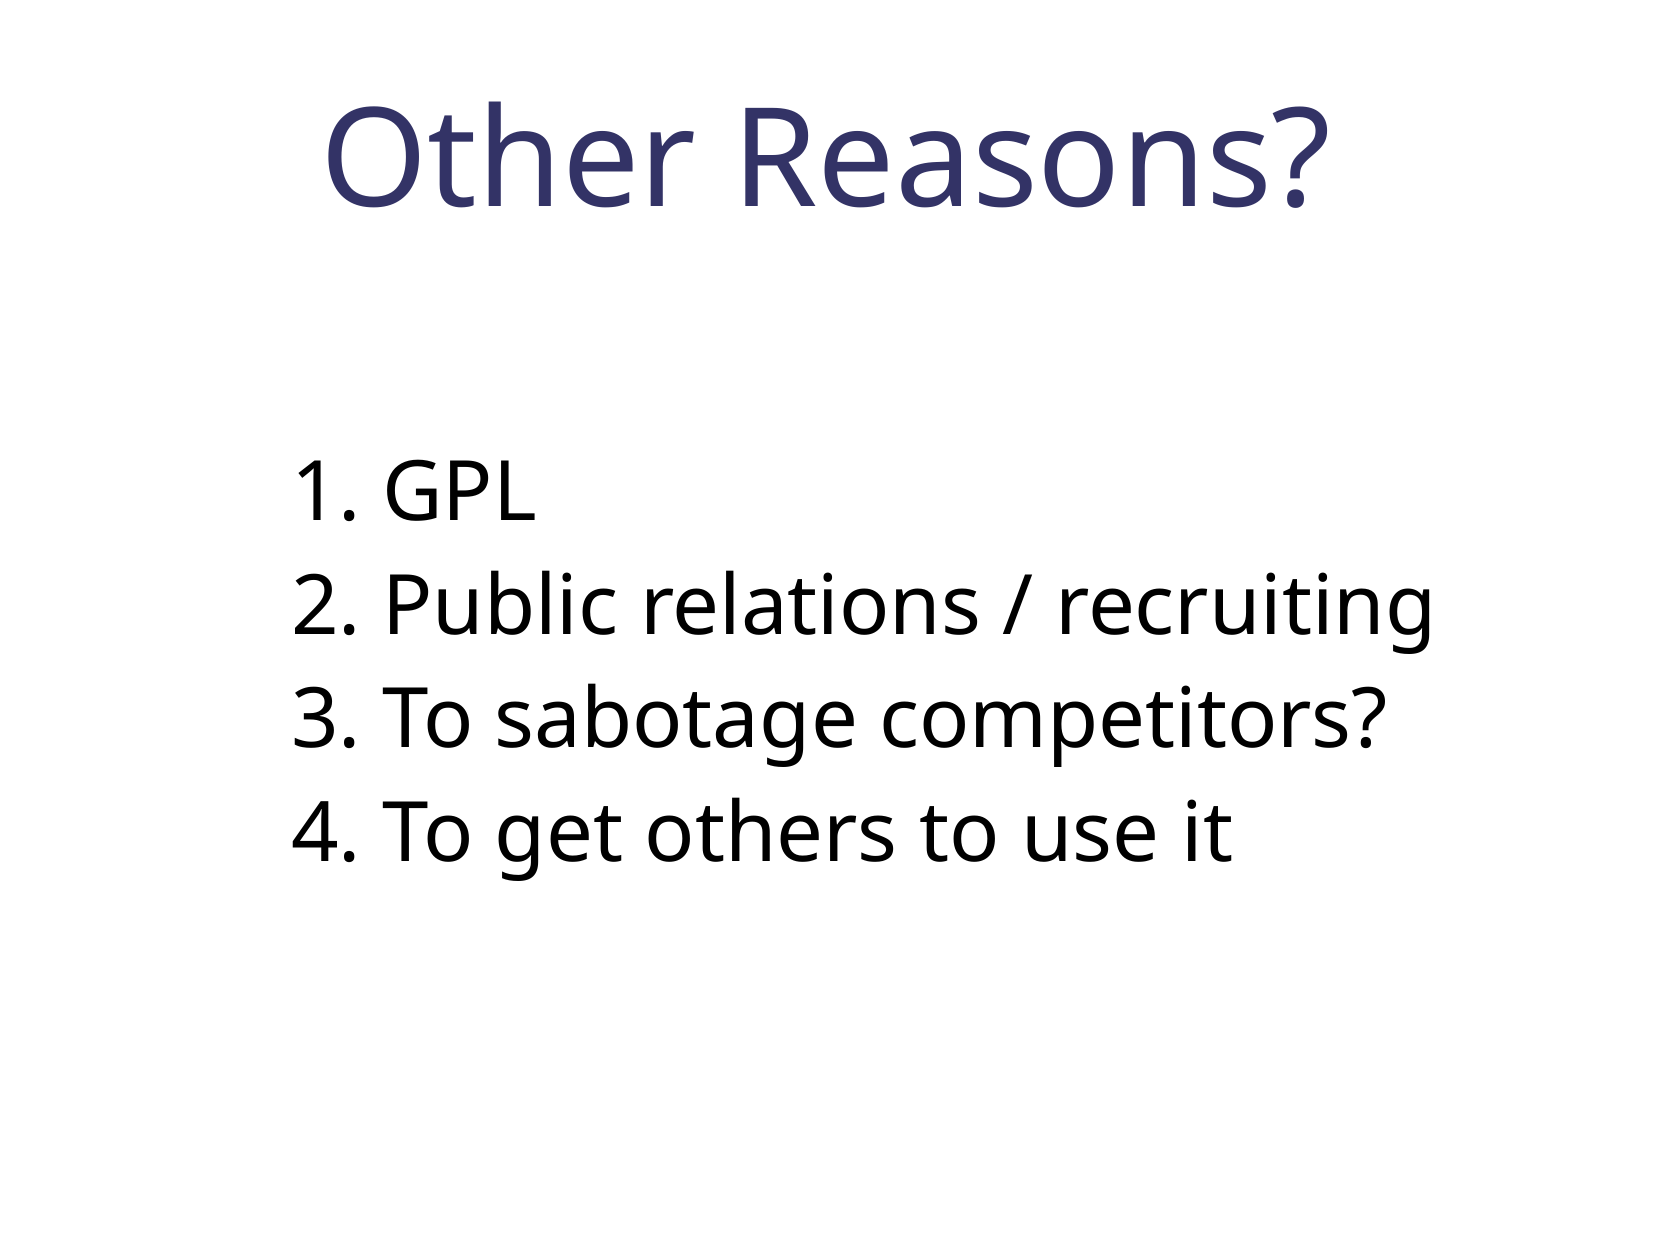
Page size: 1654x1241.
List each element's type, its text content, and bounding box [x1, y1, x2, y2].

title Other Reasons? [82, 56, 1571, 250]
subtitle 1. GPL 2. Public relations / recruiting 3. To sabotage competitors? 4. To get others to use it [291, 447, 1571, 984]
